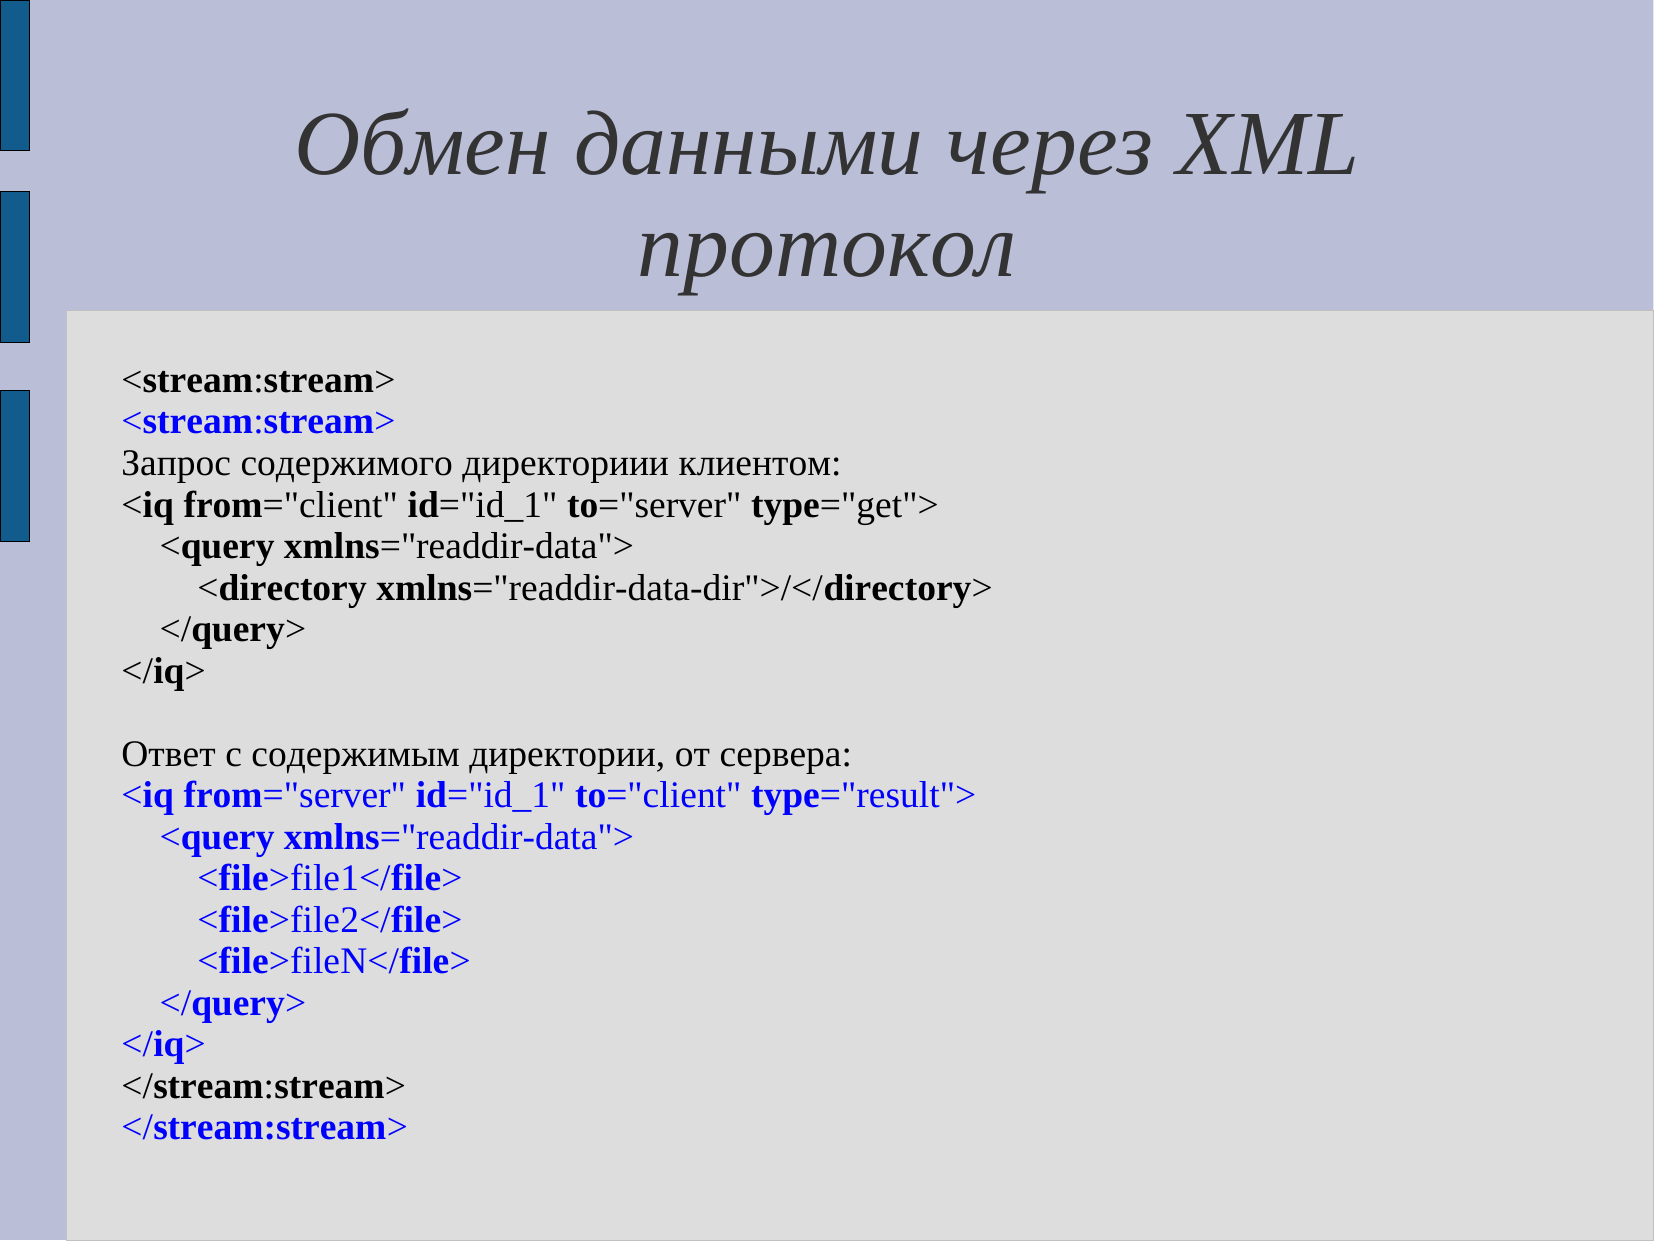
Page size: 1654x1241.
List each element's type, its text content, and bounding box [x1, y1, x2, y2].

subtitle <stream:stream> <stream:stream> Запрос содержимого директориии клиентом: <iq from="client" id="id_1" to="server" type="get"> <query xmlns="readdir-data"> <directory xmlns="readdir-data-dir">/</directory> </query> </iq> Ответ с содержимым директории, от сервера: <iq from="server" id="id_1" to="client" type="result"> <query xmlns="readdir-data"> <file>file1</file> <file>file2</file> <file>fileN</file> </query> </iq> </stream:stream> </stream:stream> [121, 351, 1534, 1156]
title Обмен данными через XML протокол [121, 84, 1534, 305]
